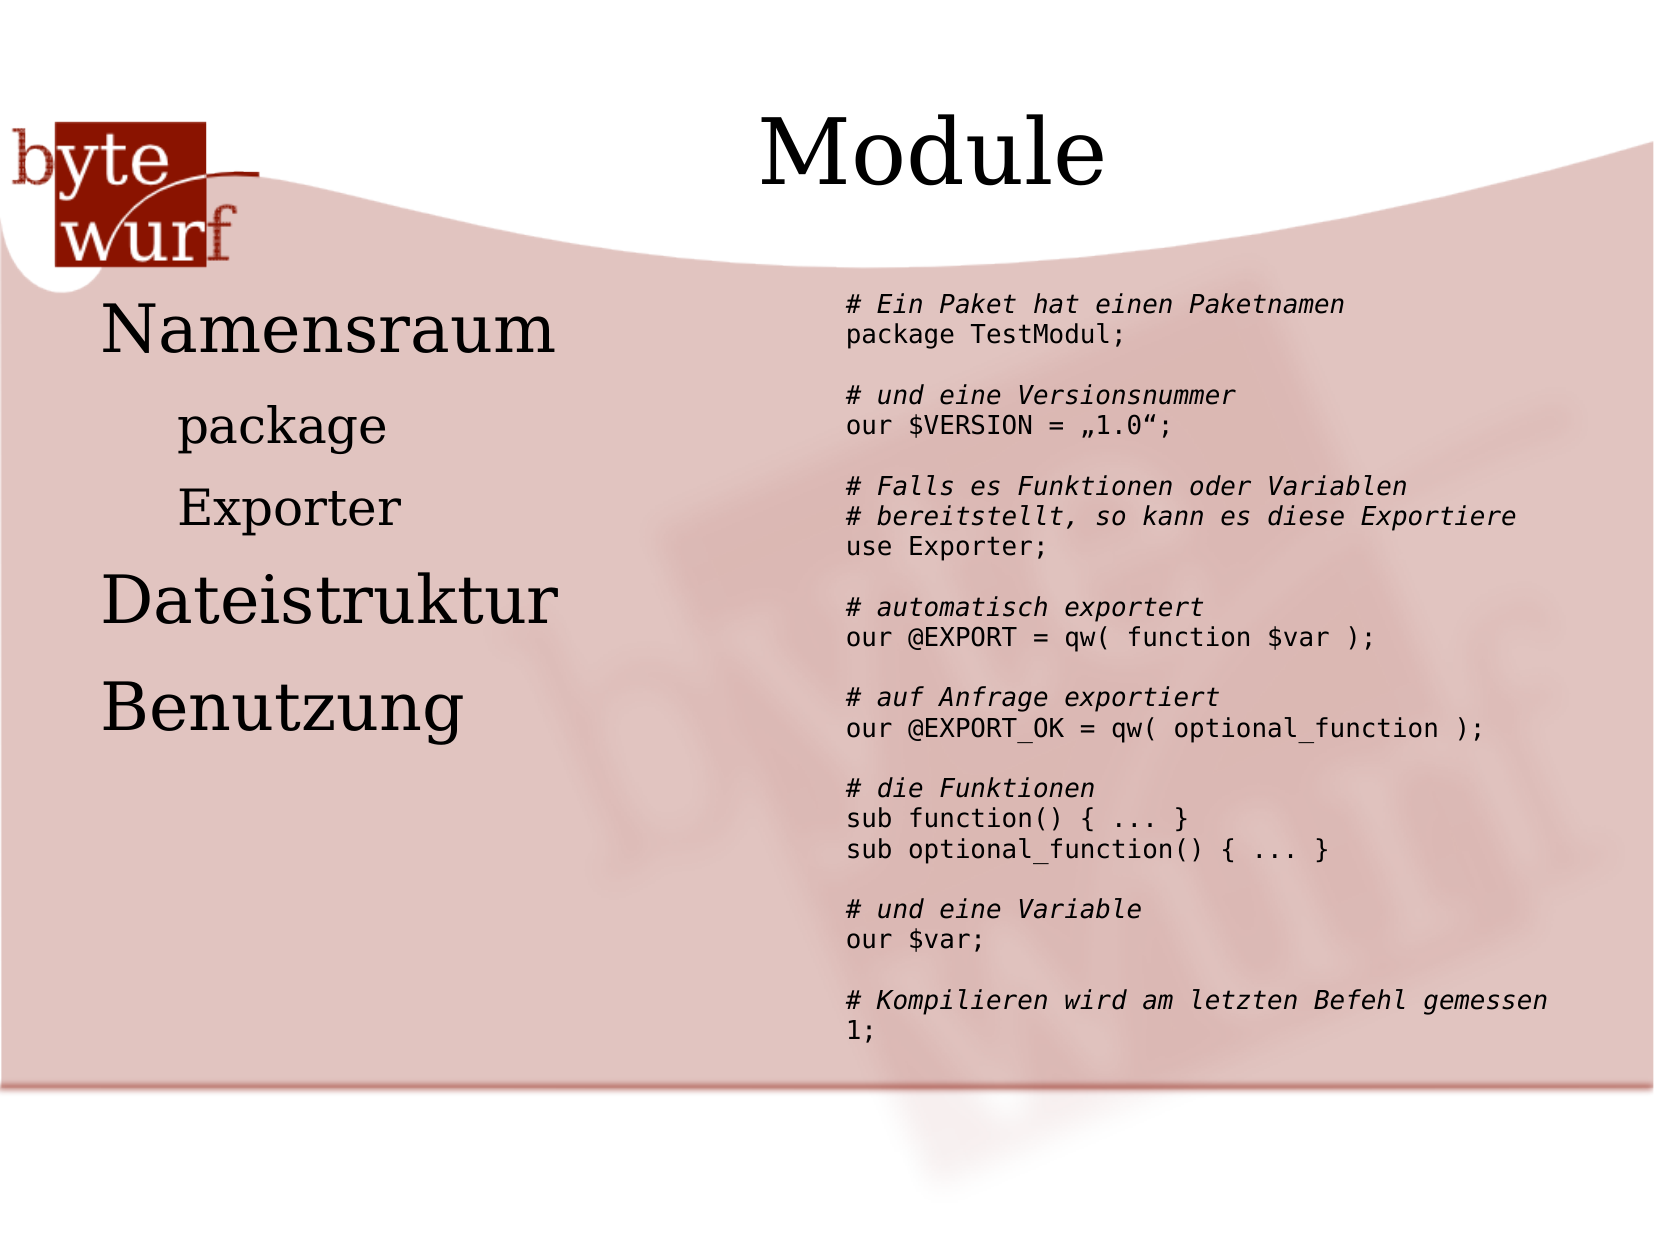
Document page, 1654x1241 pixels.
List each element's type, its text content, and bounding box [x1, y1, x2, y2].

picture [0, 33, 1654, 1203]
list Namensraum package Exporter Dateistruktur Benutzung [82, 290, 809, 1078]
title Module [295, 56, 1571, 250]
chart [845, 290, 1564, 1087]
